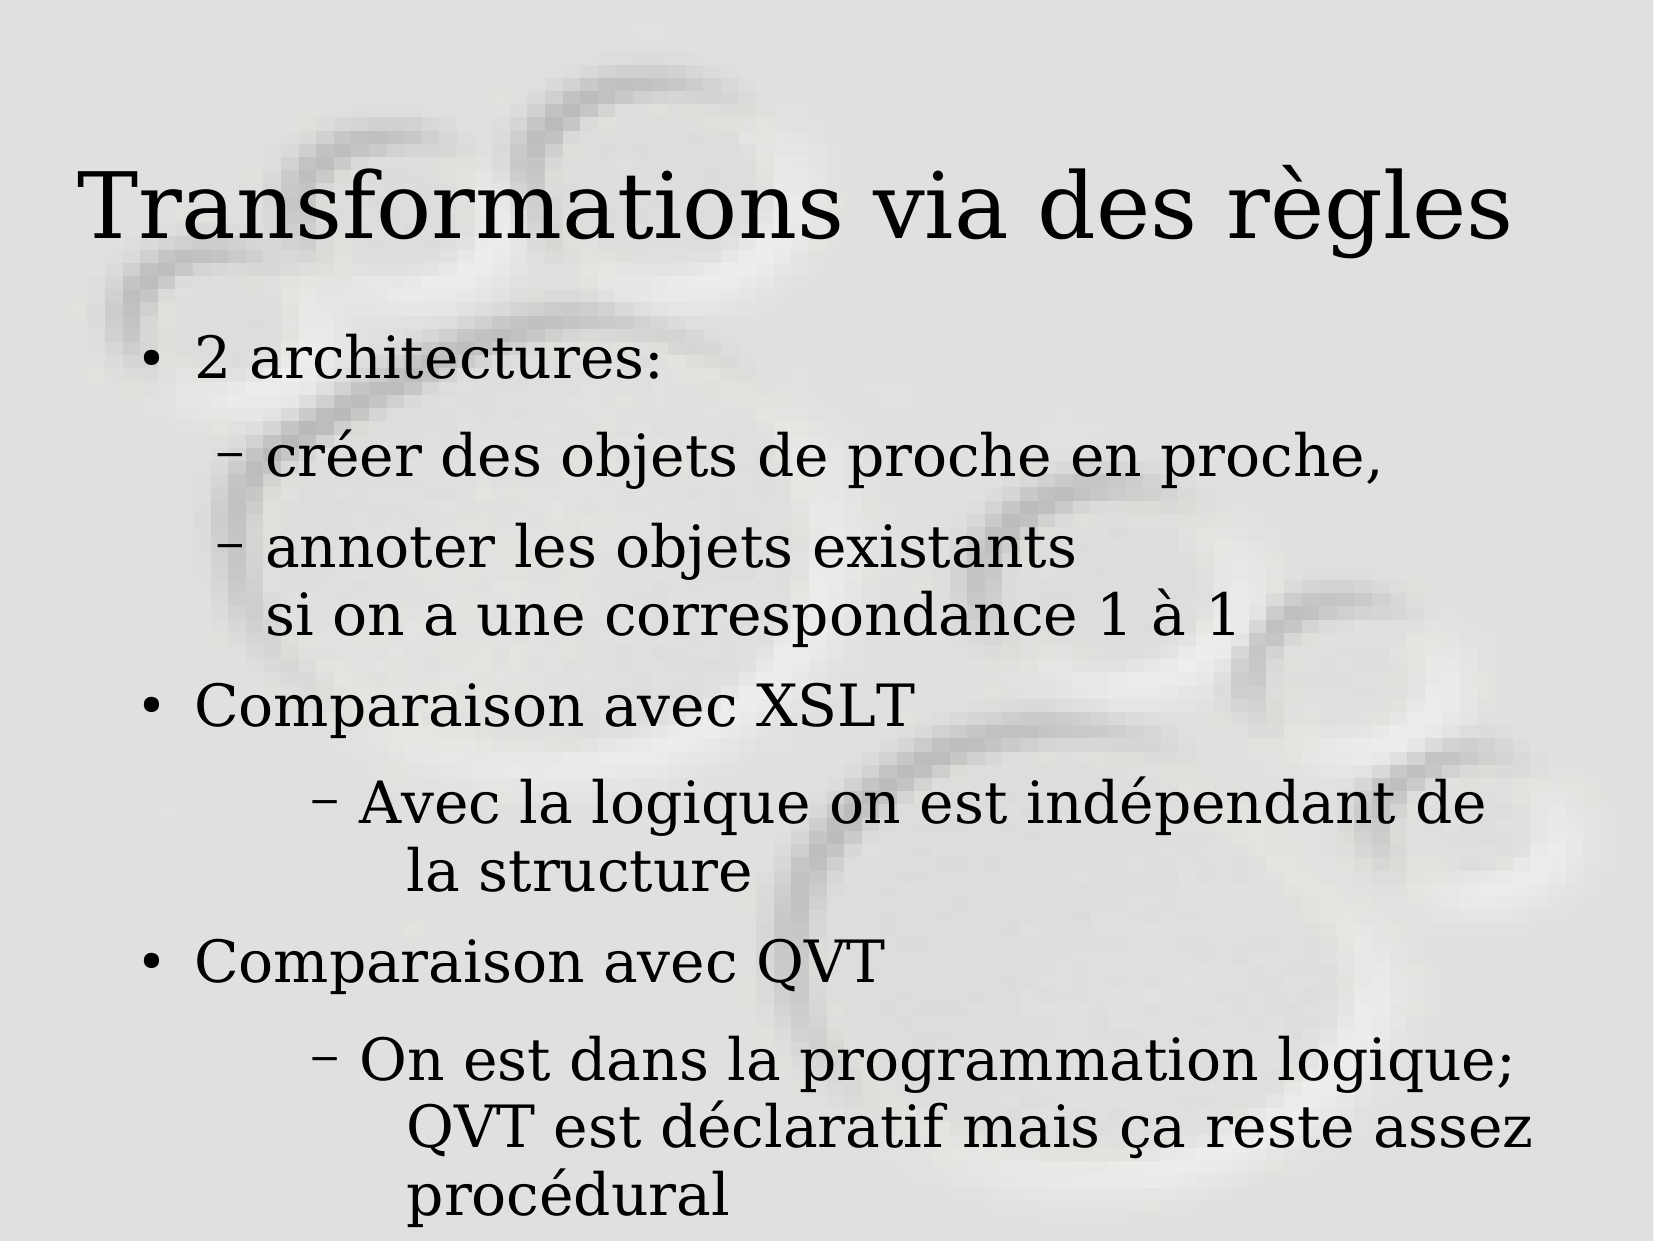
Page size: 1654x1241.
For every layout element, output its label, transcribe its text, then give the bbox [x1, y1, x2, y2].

list 2 architectures: créer des objets de proche en proche, annoter les objets existants si on a une correspondance 1 à 1 Comparaison avec XSLT Avec la logique on est indépendant de la structure Comparaison avec QVT On est dans la programmation logique; QVT est déclaratif mais ça reste assez procédural [123, 324, 1536, 1241]
title Transformations via des règles [59, 110, 1534, 303]
picture [0, 0, 1654, 1241]
